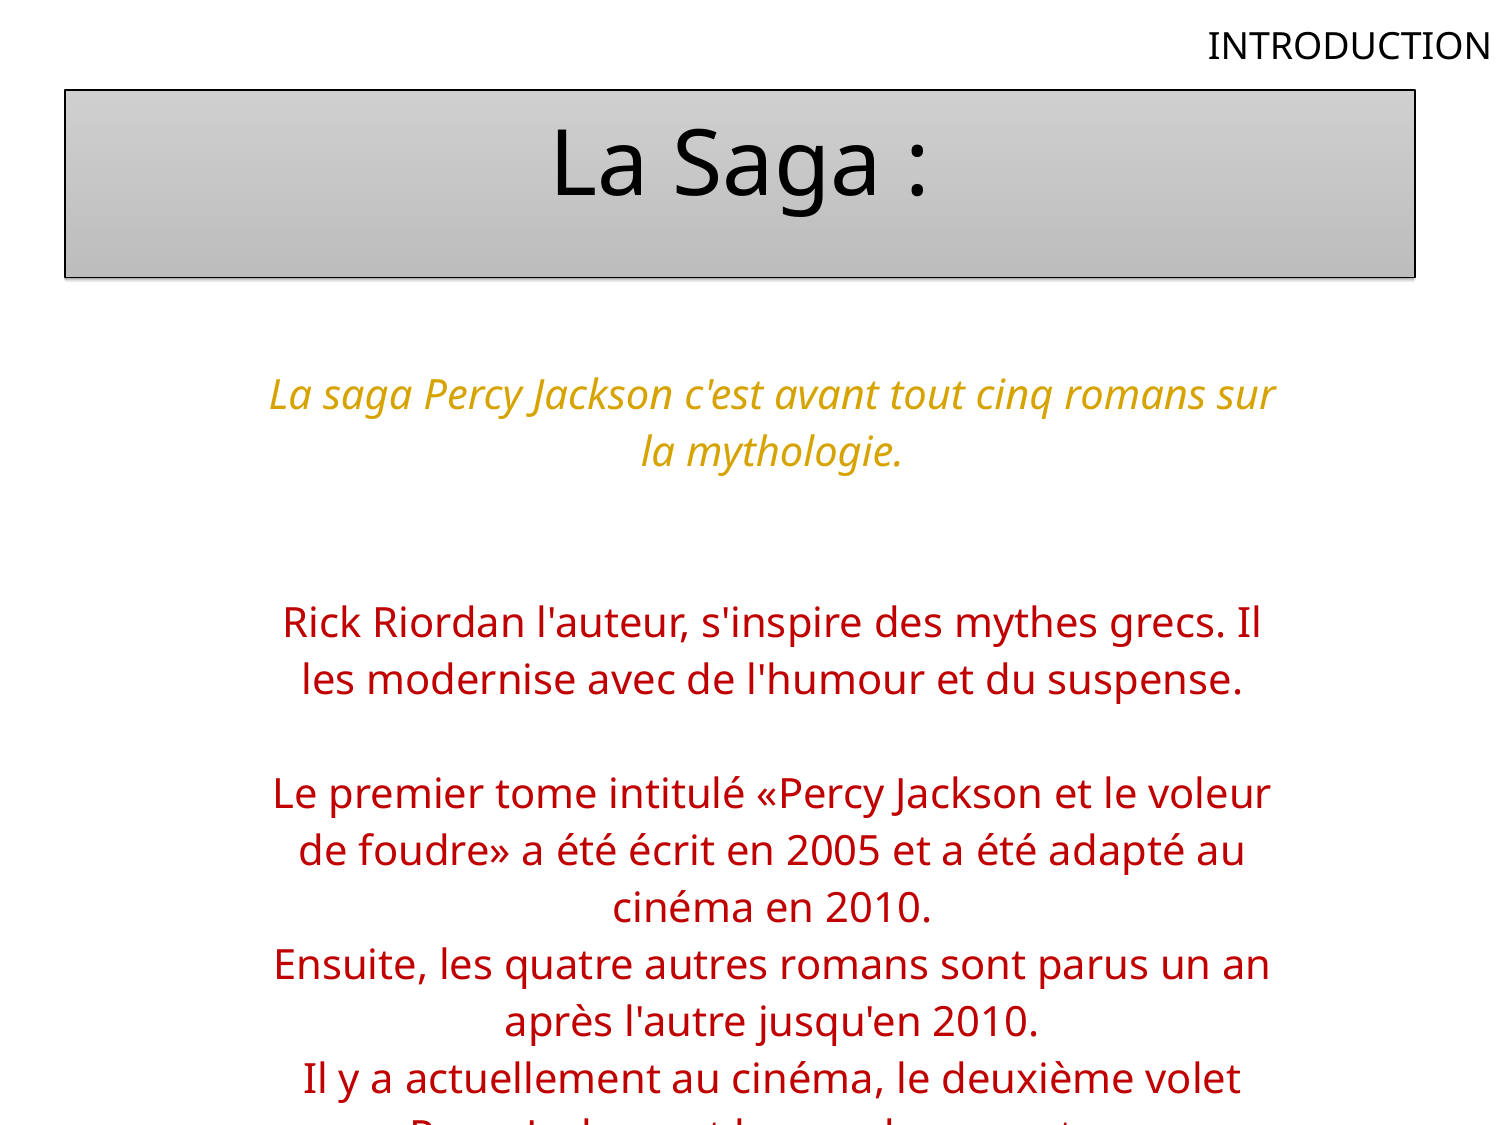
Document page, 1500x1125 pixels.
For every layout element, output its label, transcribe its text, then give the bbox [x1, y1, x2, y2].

title La Saga : [64, 90, 1415, 278]
text_box INTRODUCTION [1192, 11, 1500, 69]
text_box La saga Percy Jackson c'est avant tout cinq romans sur la mythologie. Rick Riordan l'auteur, s'inspire des mythes grecs. Il les modernise avec de l'humour et du suspense. Le premier tome intitulé «Percy Jackson et le voleur de foudre» a été écrit en 2005 et a été adapté au cinéma en 2010. Ensuite, les quatre autres romans sont parus un an après l'autre jusqu'en 2010. Il y a actuellement au cinéma, le deuxième volet «Percy Jackson et la mer des monstres». [253, 255, 1306, 1125]
